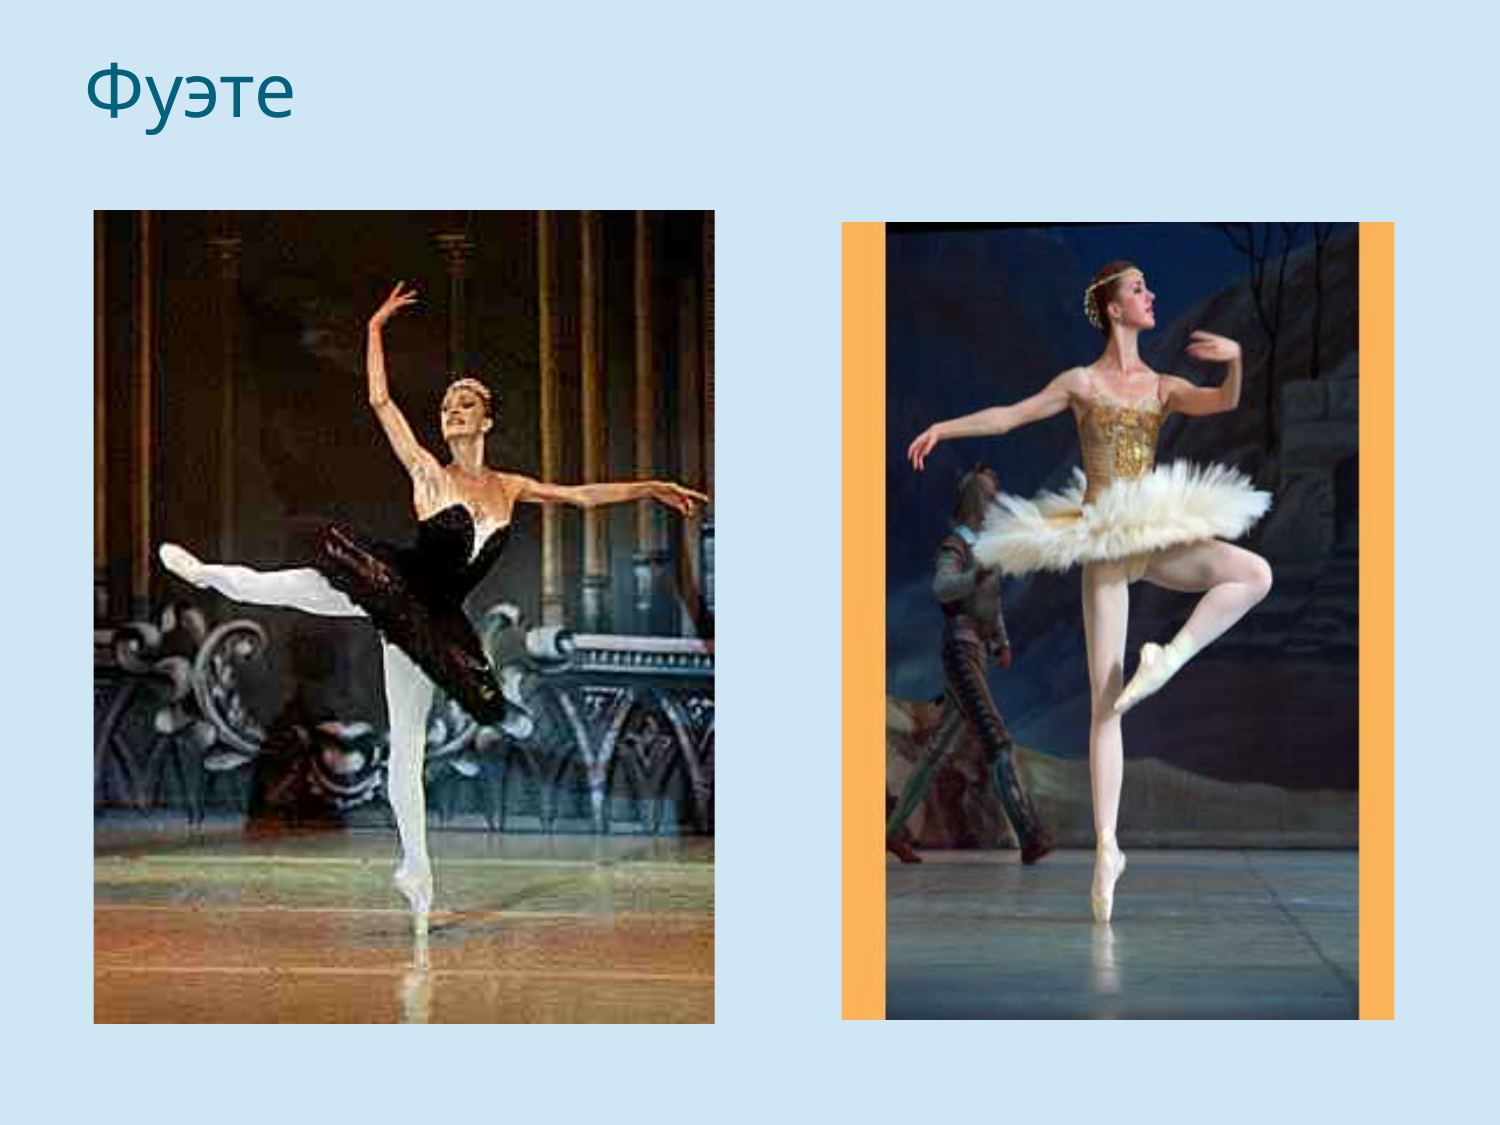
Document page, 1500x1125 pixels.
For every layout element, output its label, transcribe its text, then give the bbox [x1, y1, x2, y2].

title Фуэте [70, 35, 373, 174]
picture [93, 210, 715, 1024]
picture [841, 222, 1395, 1020]
